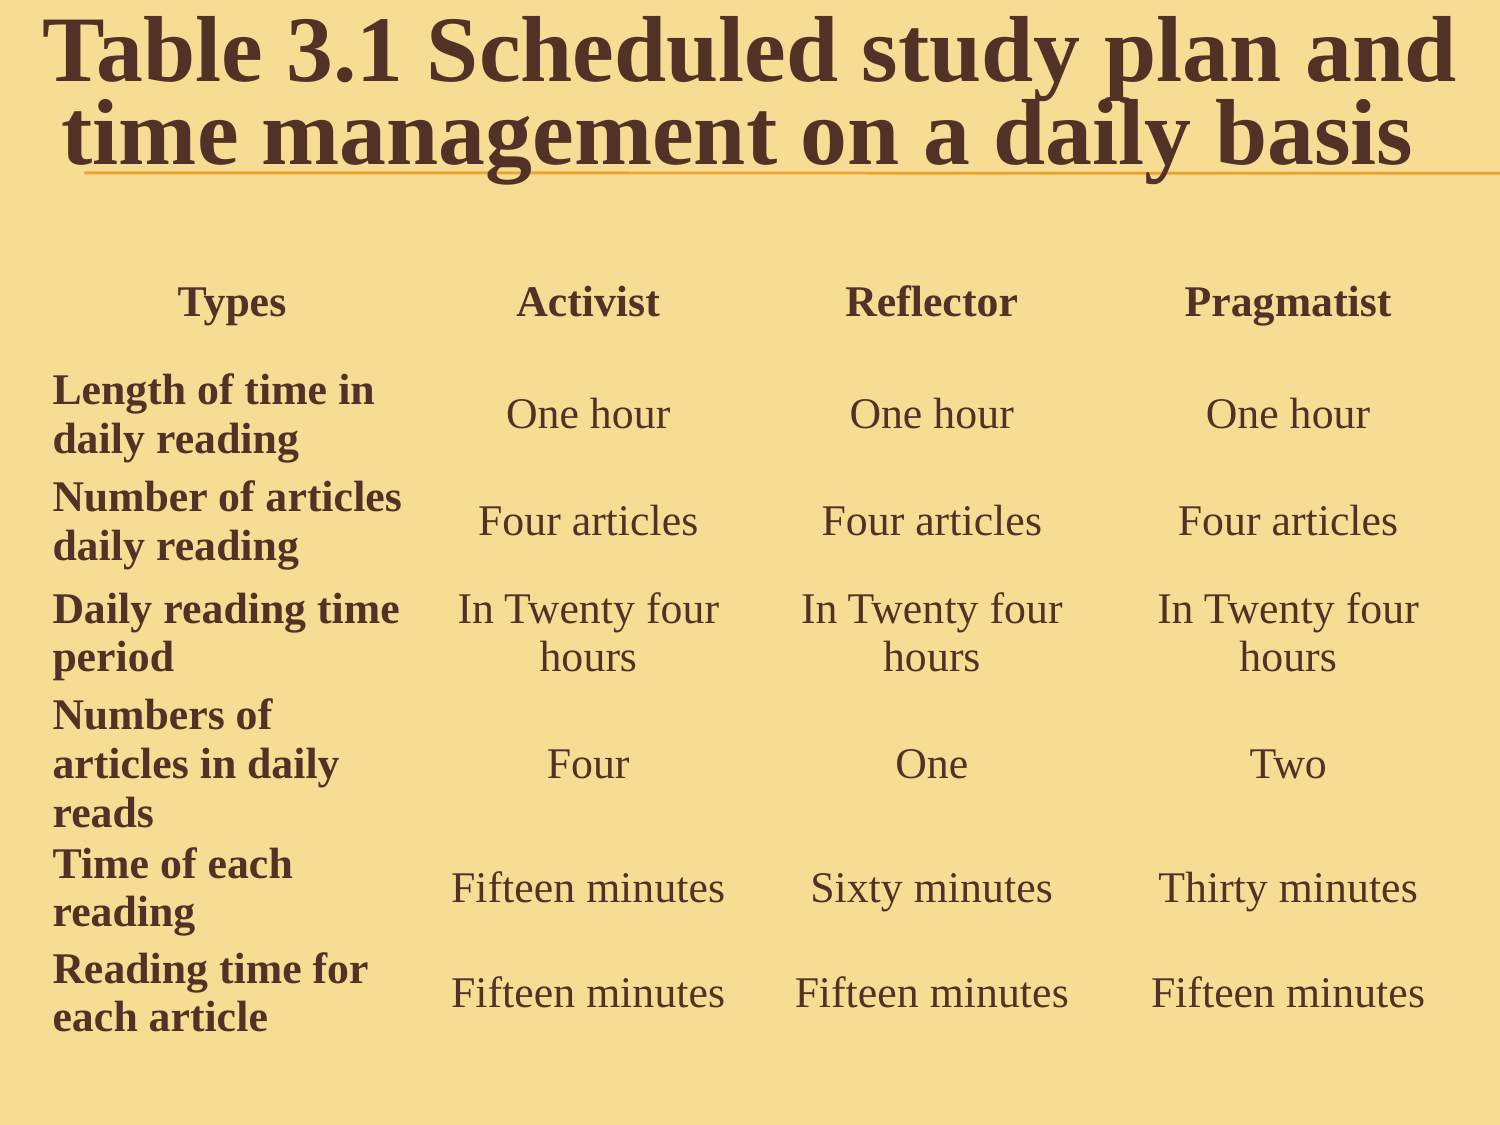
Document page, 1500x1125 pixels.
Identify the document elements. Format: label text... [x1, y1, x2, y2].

table_cell One hour [754, 360, 1110, 468]
table_cell Fifteen minutes [423, 837, 754, 939]
table_cell Four articles [1110, 468, 1466, 574]
table_cell Fifteen minutes [1110, 939, 1466, 1047]
table_cell One [754, 691, 1110, 837]
table_header Activist [423, 244, 754, 360]
table_cell One hour [1110, 360, 1466, 468]
table_cell Length of time in daily reading [41, 360, 423, 468]
table_cell Time of each reading [41, 837, 423, 939]
table_header Reflector [754, 244, 1110, 360]
table_cell Fifteen minutes [754, 939, 1110, 1047]
table_cell Numbers of articles in daily reads [41, 691, 423, 837]
table_cell Two [1110, 691, 1466, 837]
table_cell One hour [423, 360, 754, 468]
table_cell Four articles [423, 468, 754, 574]
table_cell Thirty minutes [1110, 837, 1466, 939]
table_header Pragmatist [1110, 244, 1466, 360]
table_cell Four articles [754, 468, 1110, 574]
table_cell In Twenty four hours [754, 574, 1110, 691]
table_cell Four [423, 691, 754, 837]
title Table 3.1 Scheduled study plan and time management on a daily basis [0, 30, 1500, 169]
table_cell Fifteen minutes [423, 939, 754, 1047]
table_cell Daily reading time period [41, 574, 423, 691]
table_cell Reading time for each article [41, 939, 423, 1047]
table_cell Sixty minutes [754, 837, 1110, 939]
table_header Types [41, 244, 423, 360]
table_cell In Twenty four hours [423, 574, 754, 691]
table_cell Number of articles daily reading [41, 468, 423, 574]
table_cell In Twenty four hours [1110, 574, 1466, 691]
